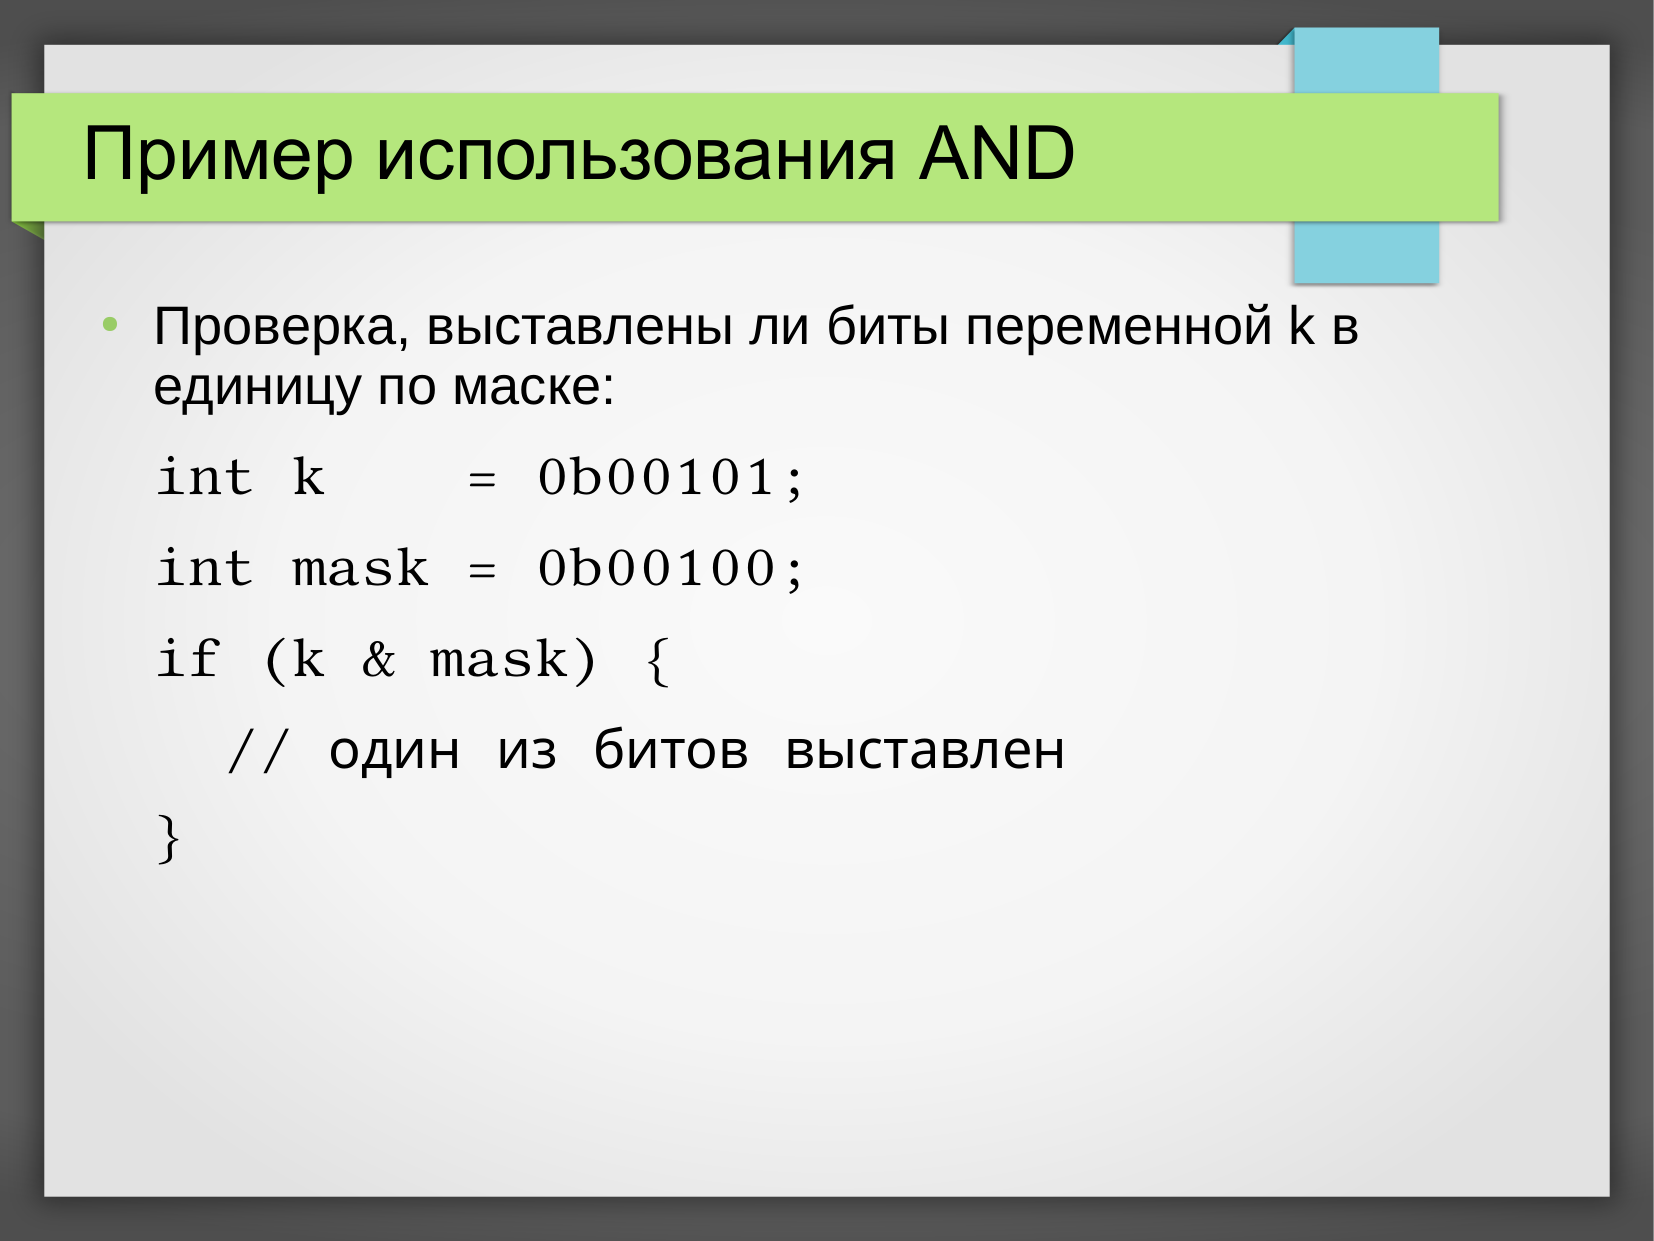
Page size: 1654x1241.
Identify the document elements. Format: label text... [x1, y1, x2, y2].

picture [0, 0, 1654, 1241]
title Пример использования AND [82, 94, 1264, 213]
list Проверка, выставлены ли биты переменной k в единицу по маске: int k = 0b00101; int mask = 0b00100; if (k & mask) { // один из битов выставлен } [82, 295, 1571, 1015]
